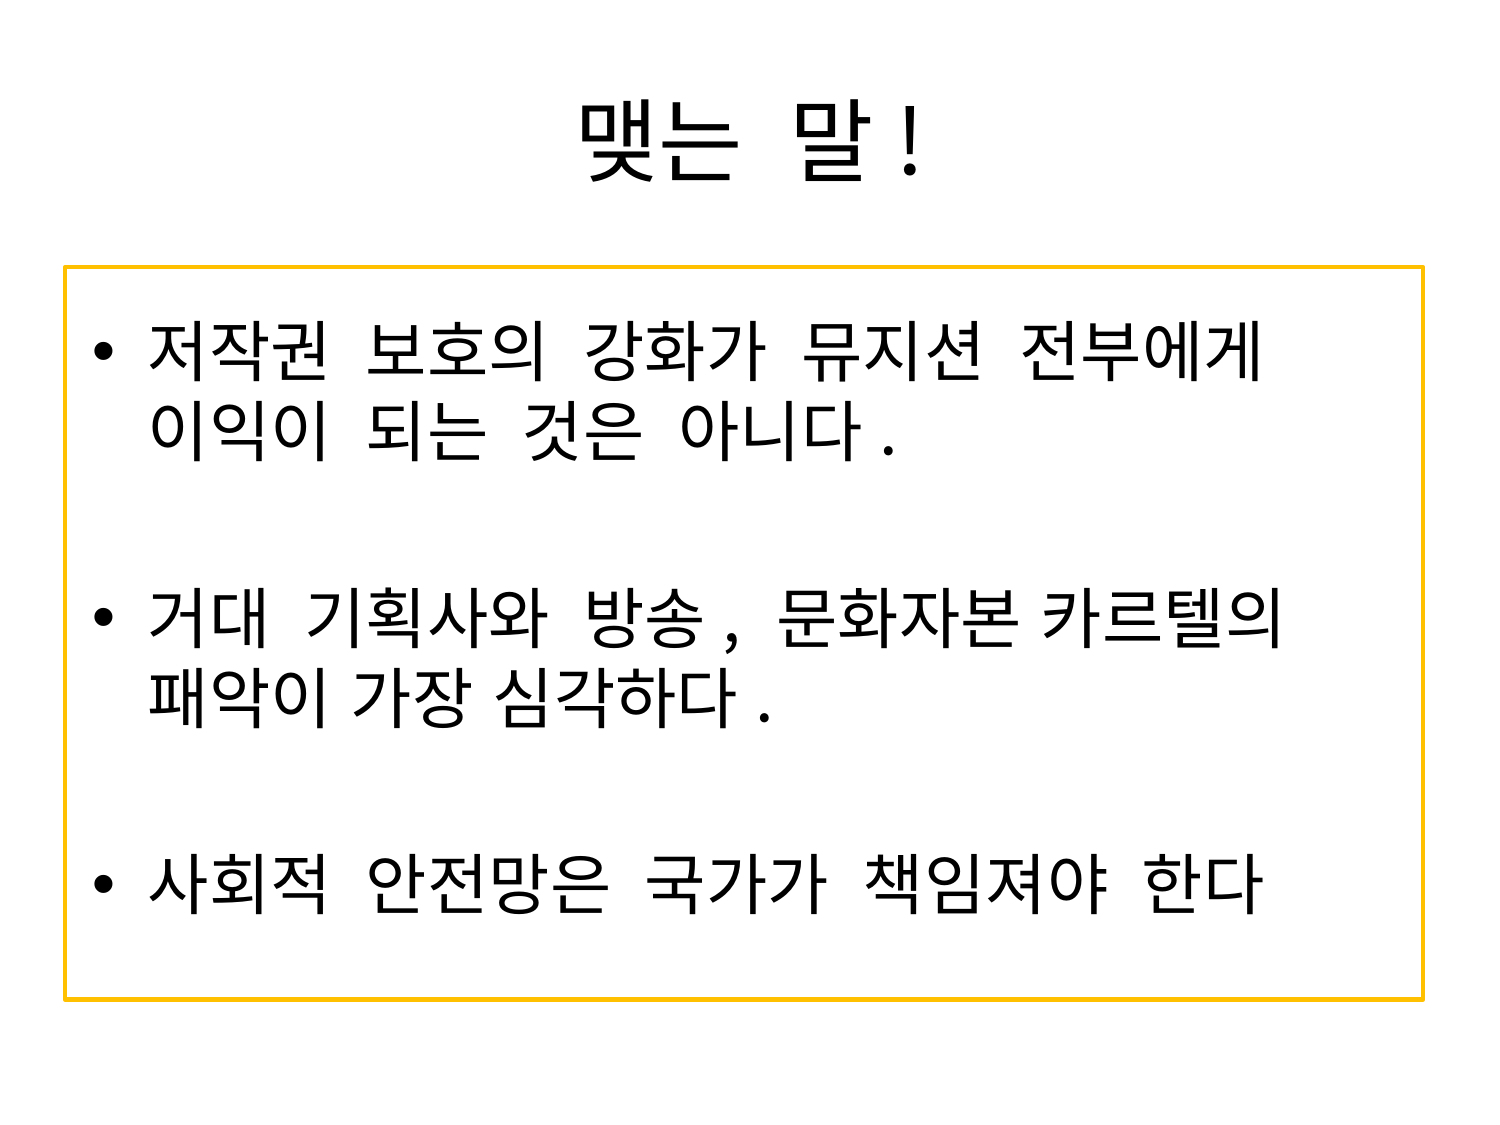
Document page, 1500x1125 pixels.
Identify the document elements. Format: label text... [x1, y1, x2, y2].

title 맺는 말! [75, 45, 1425, 233]
list 저작권 보호의 강화가 뮤지션 전부에게 이익이 되는 것은 아니다. 거대 기획사와 방송, 문화자본 카르텔의 패악이 가장 심각하다. 사회적 안전망은 국가가 책임져야 한다 [76, 302, 1427, 1046]
list 저작권 보호의 강화가 뮤지션 전부에게 이익이 되는 것은 아니다. 거대 기획사와 방송, 문화자본 카르텔의 패악이 가장 심각하다. 사회적 안전망은 국가가 책임져야 한다 [76, 302, 1421, 997]
